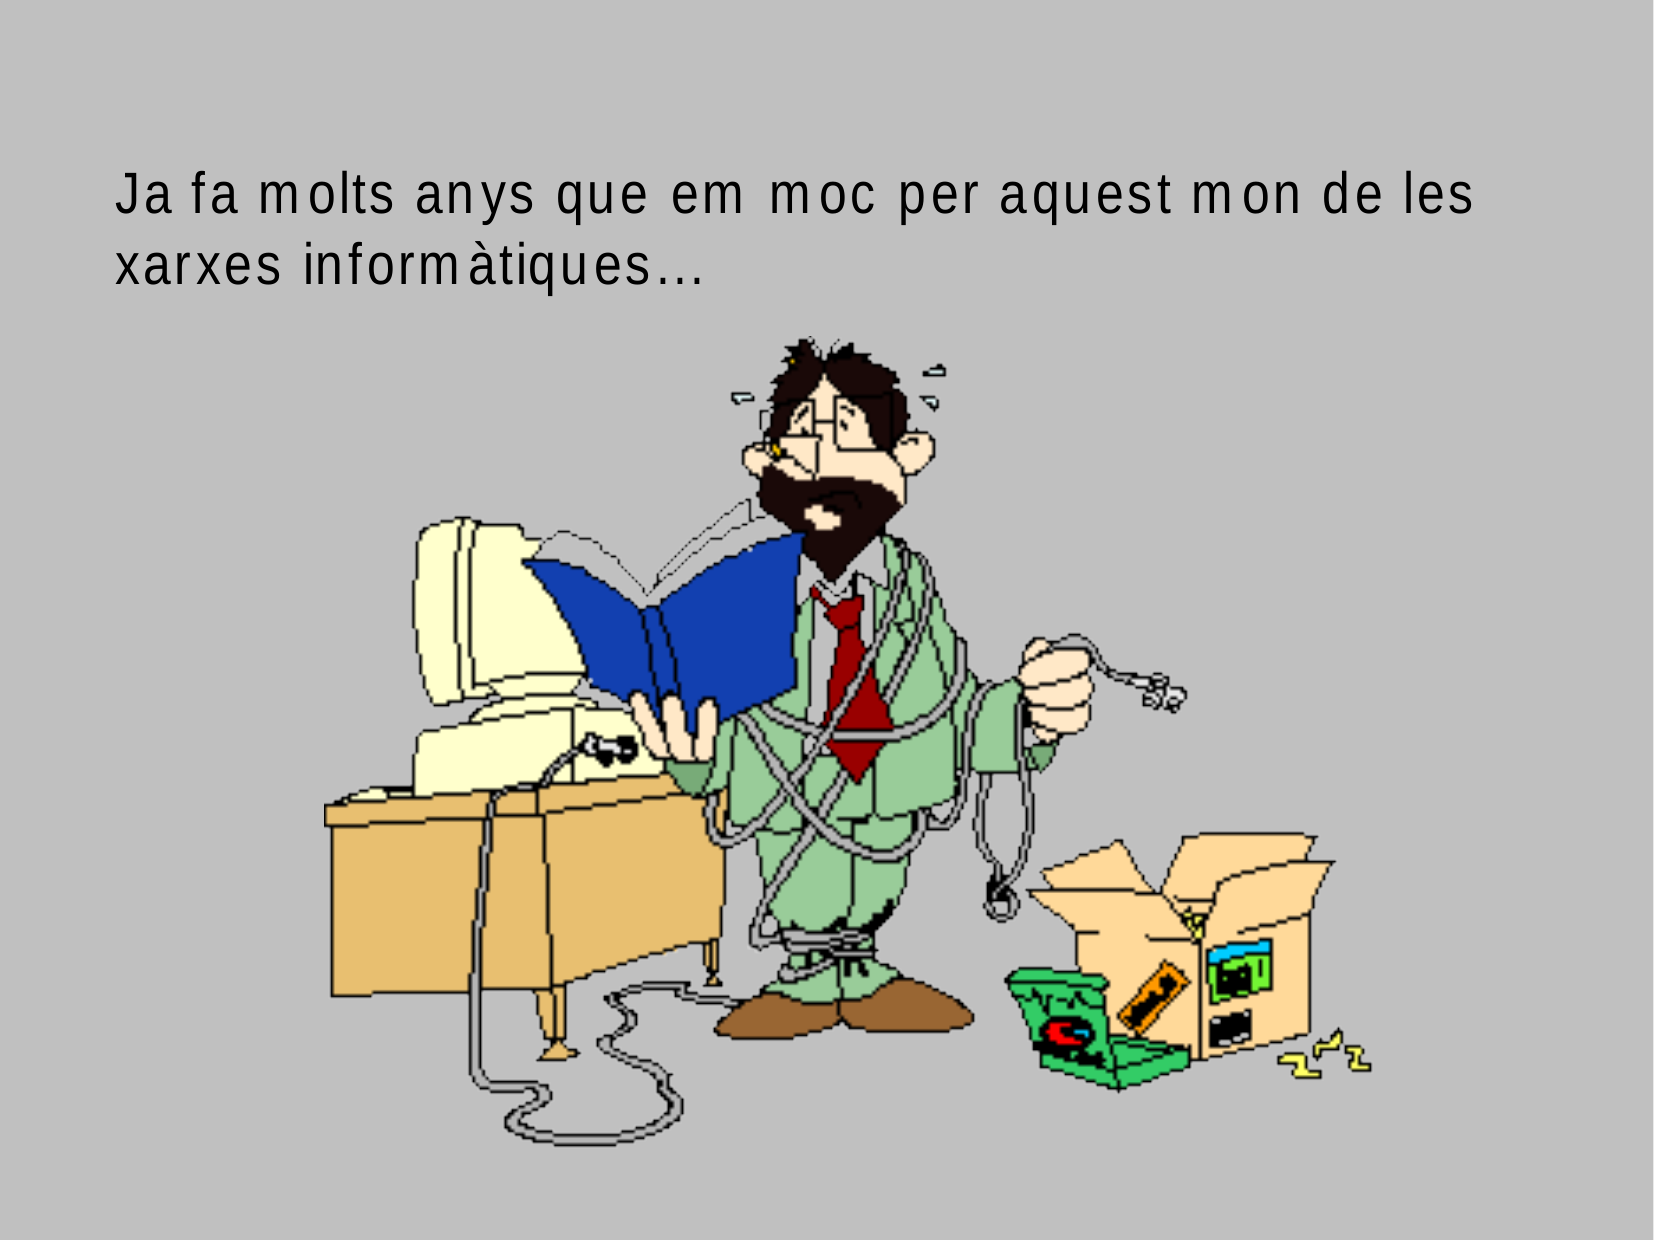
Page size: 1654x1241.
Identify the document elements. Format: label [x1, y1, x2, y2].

picture [324, 336, 1377, 1152]
picture [96, 147, 1536, 311]
